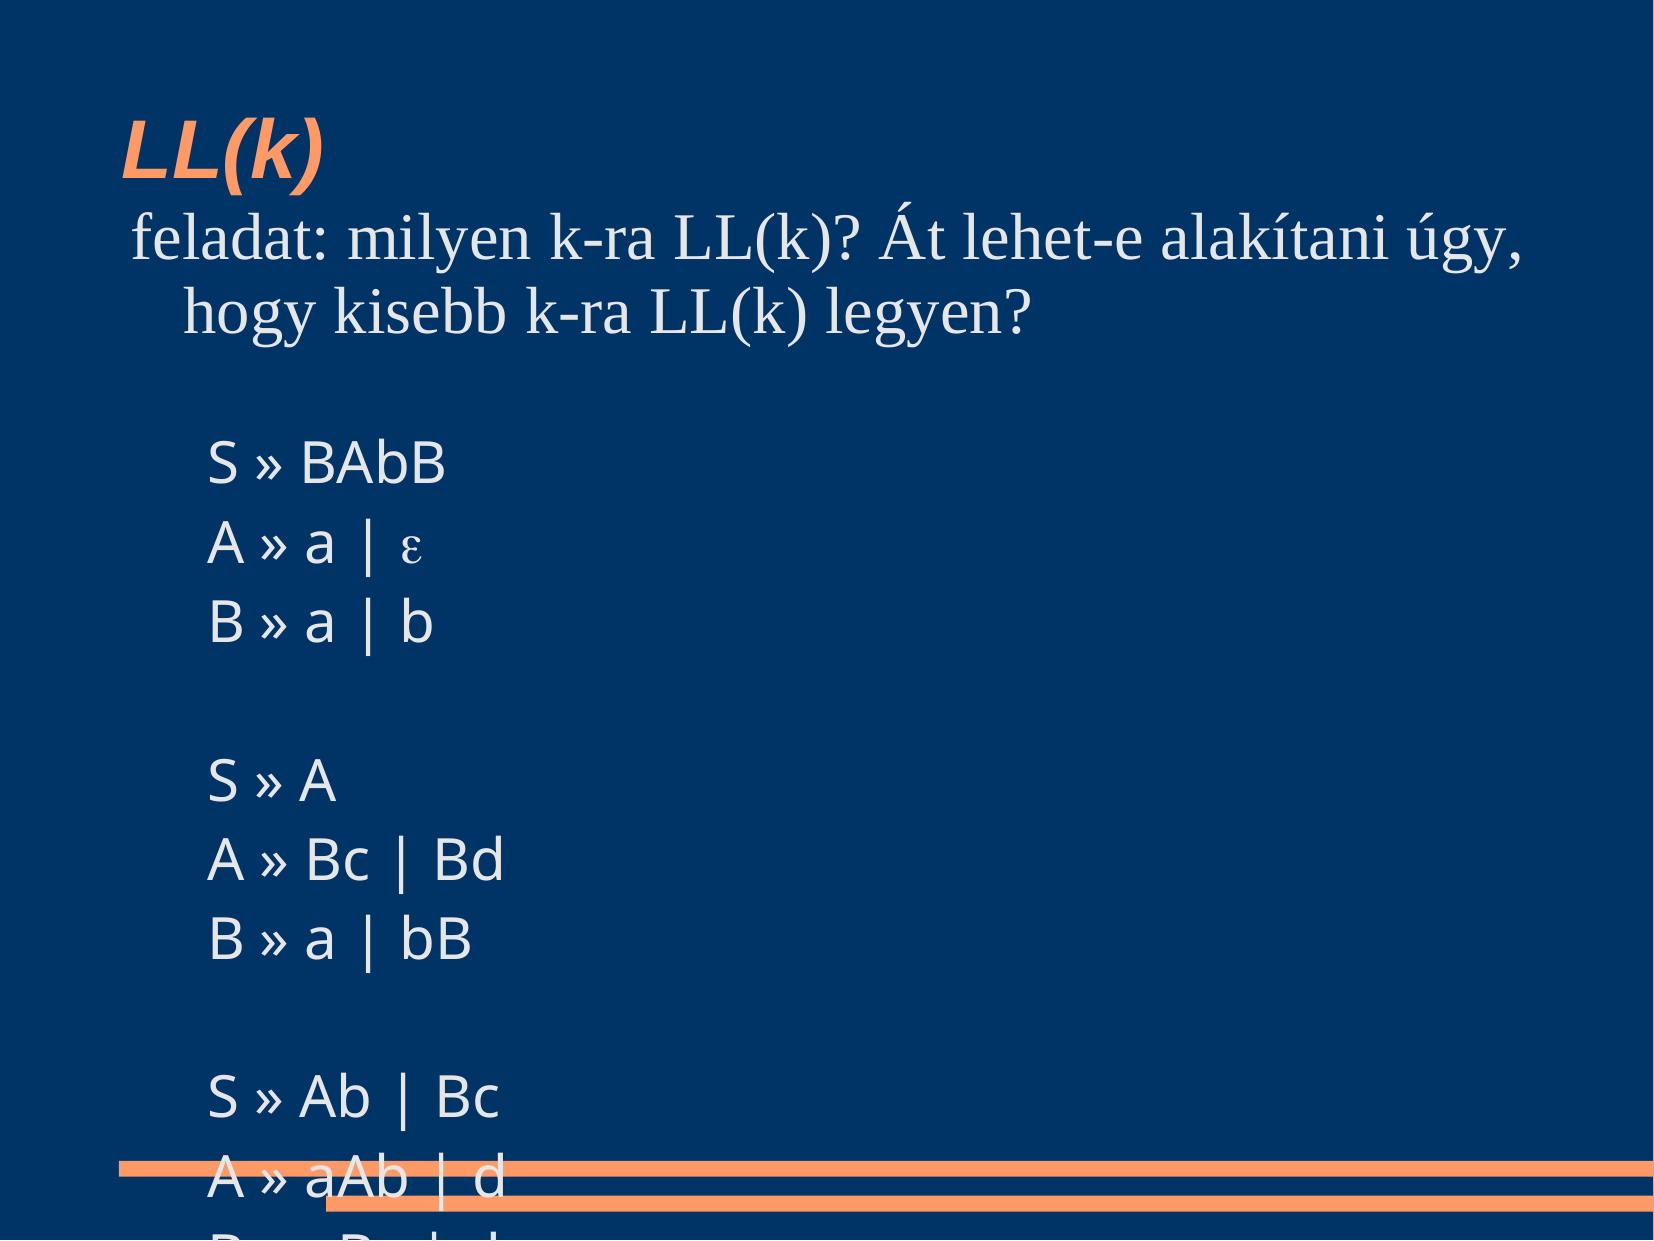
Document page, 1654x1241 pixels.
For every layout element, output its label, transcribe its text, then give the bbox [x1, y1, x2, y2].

list feladat: milyen k-ra LL(k)? Át lehet-e alakítani úgy, hogy kisebb k-ra LL(k) legyen? S » BAbB A » a | e B » a | b S » A A » Bc | Bd B » a | bB S » Ab | Bc A » aAb | d B » aBc | d [112, 199, 1552, 1163]
title LL(k) [121, 46, 1534, 199]
